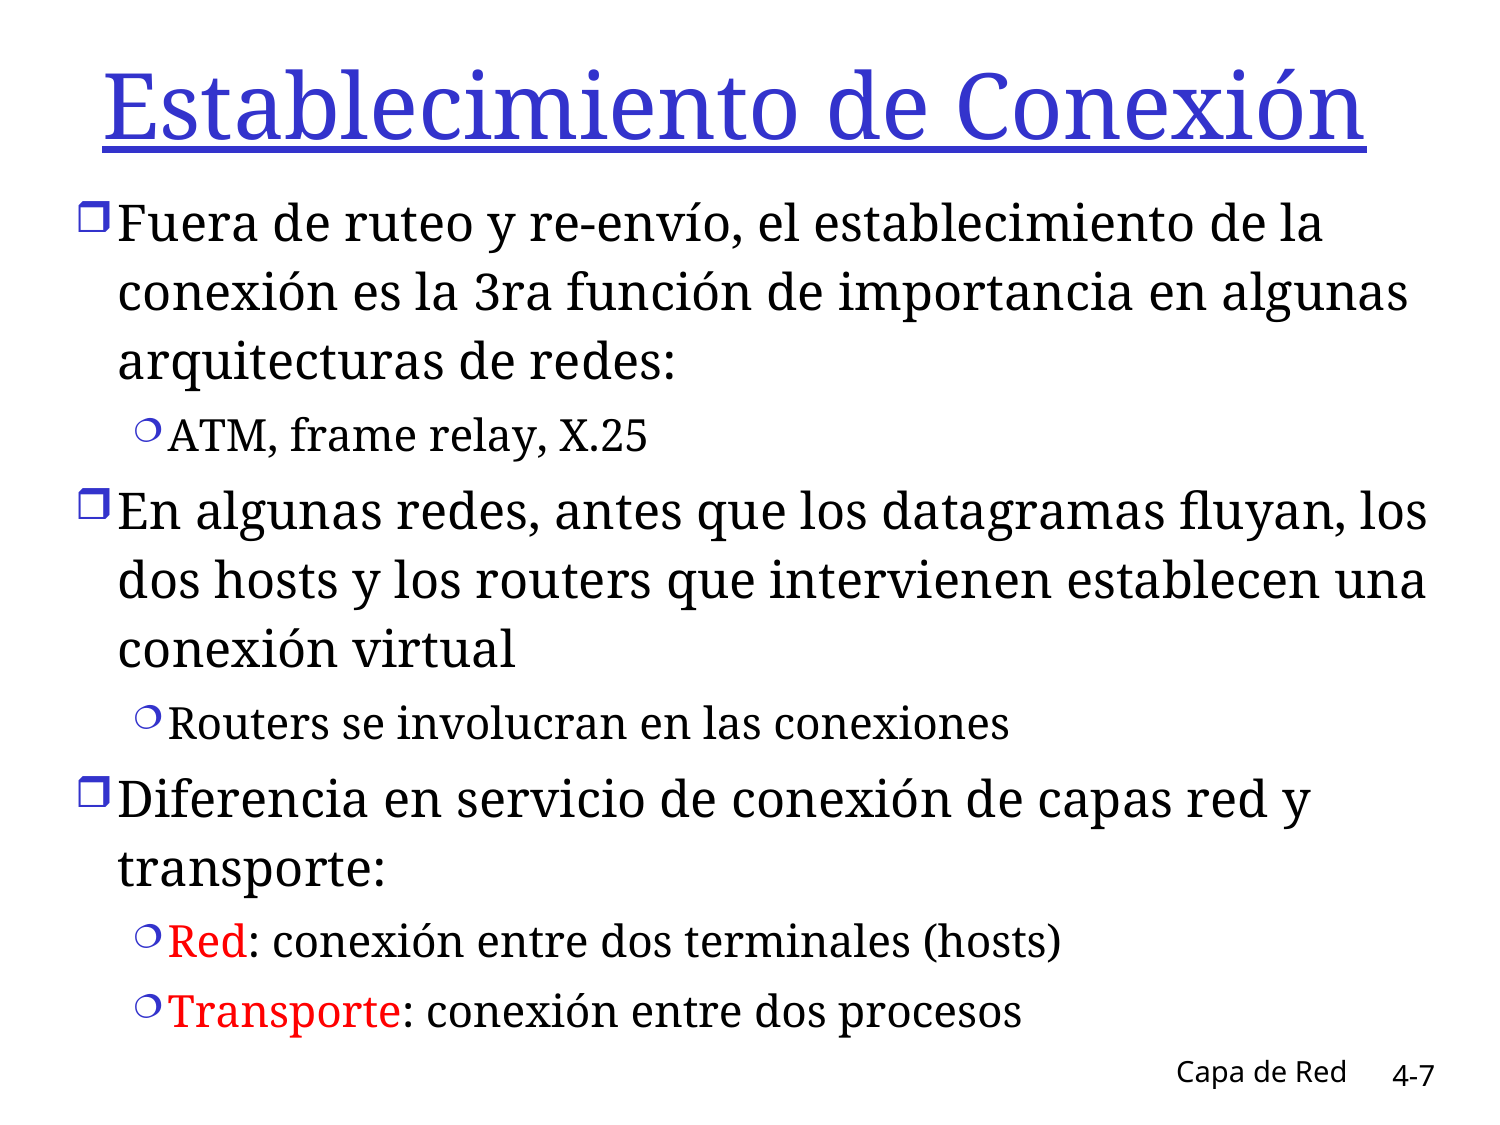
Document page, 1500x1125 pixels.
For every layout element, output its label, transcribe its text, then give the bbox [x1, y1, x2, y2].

title Establecimiento de Conexión [87, 15, 1426, 187]
list Fuera de ruteo y re-envío, el establecimiento de la conexión es la 3ra función de importancia en algunas arquitecturas de redes: ATM, frame relay, X.25 En algunas redes, antes que los datagramas fluyan, los dos hosts y los routers que intervienen establecen una conexión virtual Routers se involucran en las conexiones Diferencia en servicio de conexión de capas red y transporte: Red: conexión entre dos terminales (hosts) Transporte: conexión entre dos procesos [75, 187, 1463, 1051]
